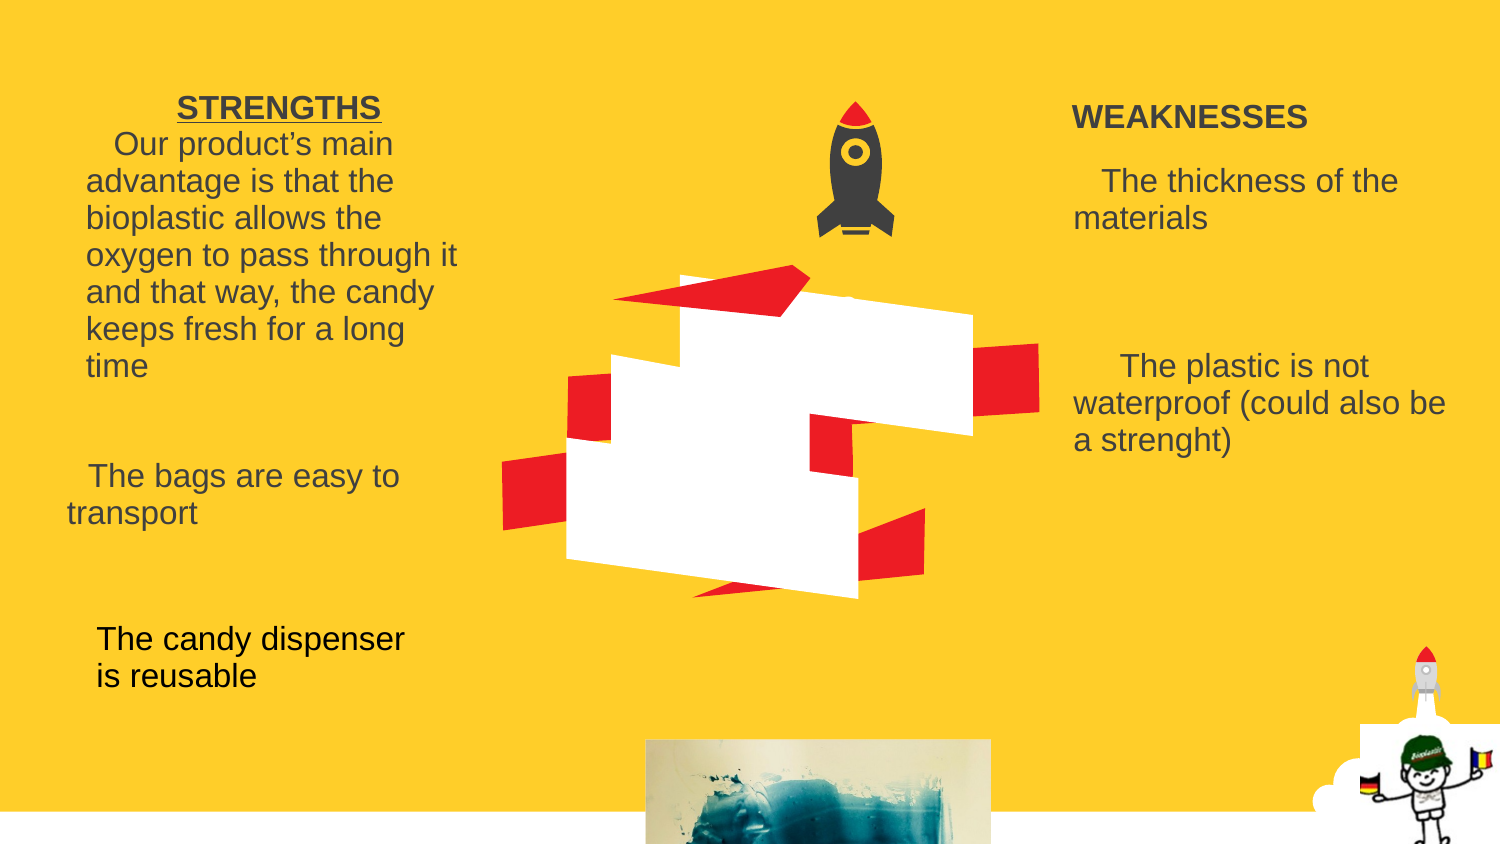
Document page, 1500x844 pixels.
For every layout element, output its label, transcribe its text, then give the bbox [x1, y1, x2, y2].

text_box Strengths [679, 291, 973, 437]
text_box [501, 452, 566, 531]
text_box The thickness of the materials The plastic is not waterproof (could also be a strenght) [1058, 154, 1476, 466]
picture [645, 739, 991, 844]
picture [1360, 725, 1500, 844]
text_box WEAKNESSES [1057, 91, 1474, 144]
text_box Strengths [679, 274, 714, 286]
text_box [973, 343, 1040, 417]
text_box [612, 264, 811, 318]
text_box [839, 101, 872, 127]
text_box The bags are easy to transport [52, 449, 488, 539]
text_box Weaknesses [566, 437, 859, 599]
text_box [567, 373, 611, 441]
text_box [692, 582, 778, 598]
text_box Our product’s main advantage is that the bioplastic allows the oxygen to pass through it and that way, the candy keeps fresh for a long time [70, 135, 488, 392]
text_box The candy dispenser is reusable [81, 612, 482, 702]
text_box STRENGTHS [70, 82, 488, 135]
text_box and [611, 354, 810, 471]
text_box [859, 508, 926, 581]
text_box [816, 124, 895, 238]
text_box [842, 230, 870, 235]
text_box [810, 414, 873, 477]
